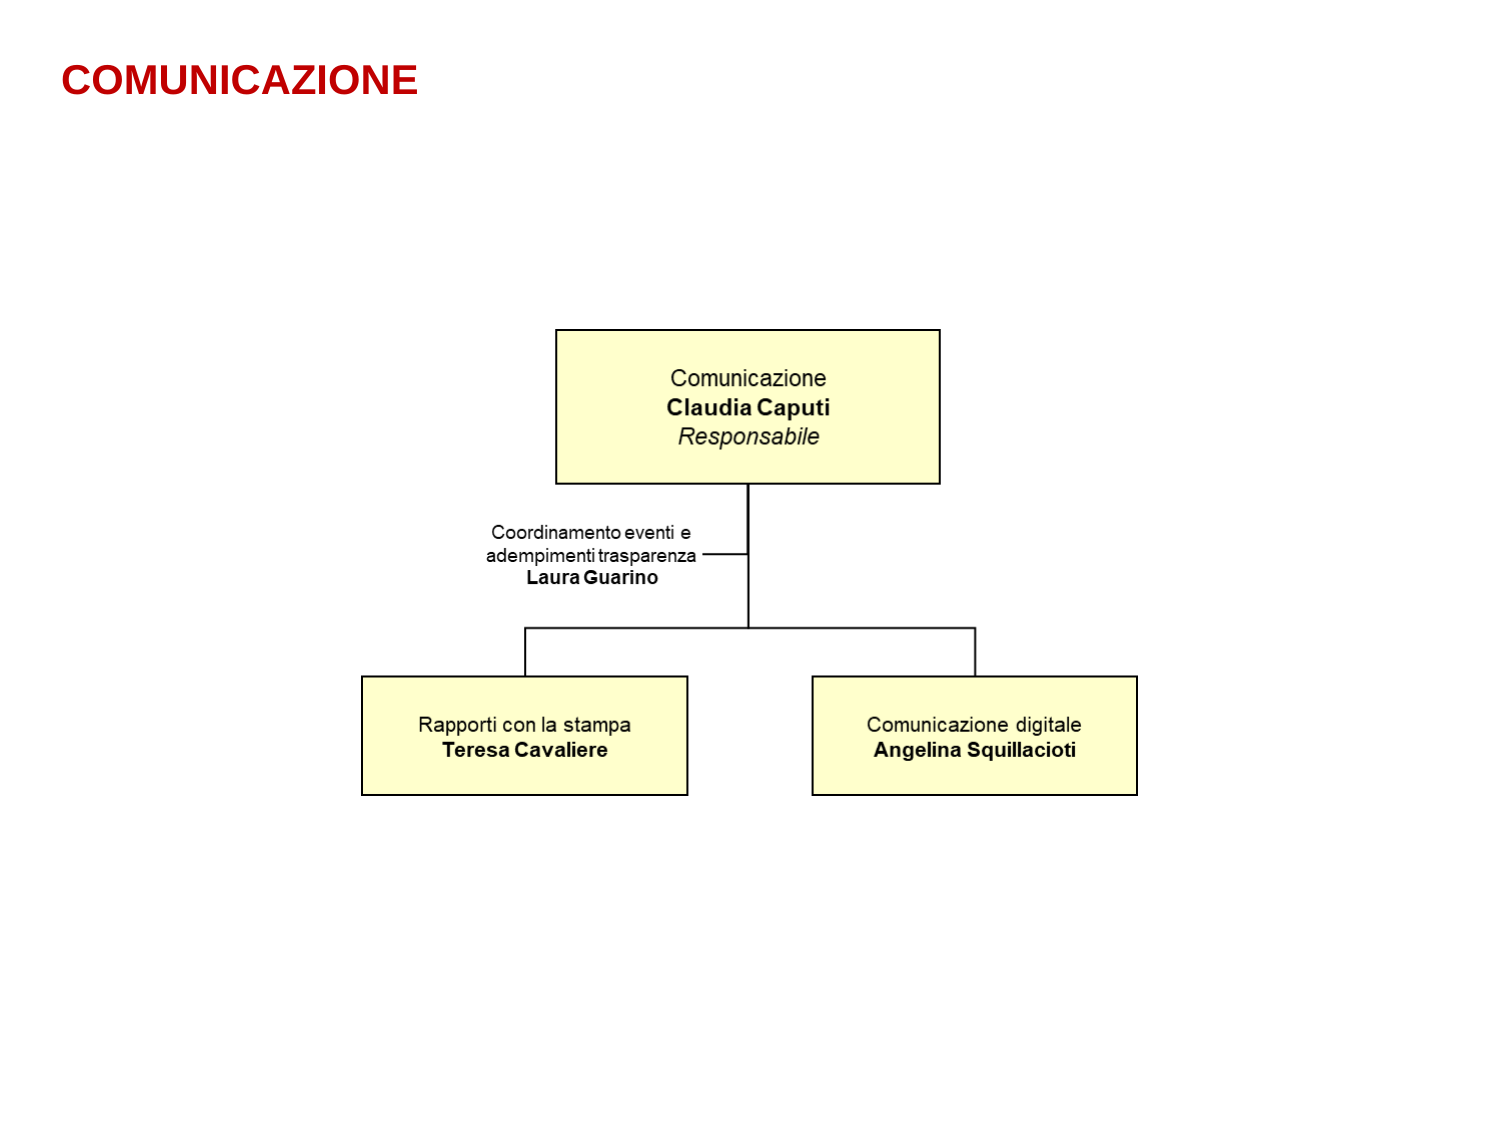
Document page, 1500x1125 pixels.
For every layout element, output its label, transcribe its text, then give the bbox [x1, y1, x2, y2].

picture [361, 329, 1138, 796]
text_box COMUNICAZIONE [46, 45, 1387, 128]
